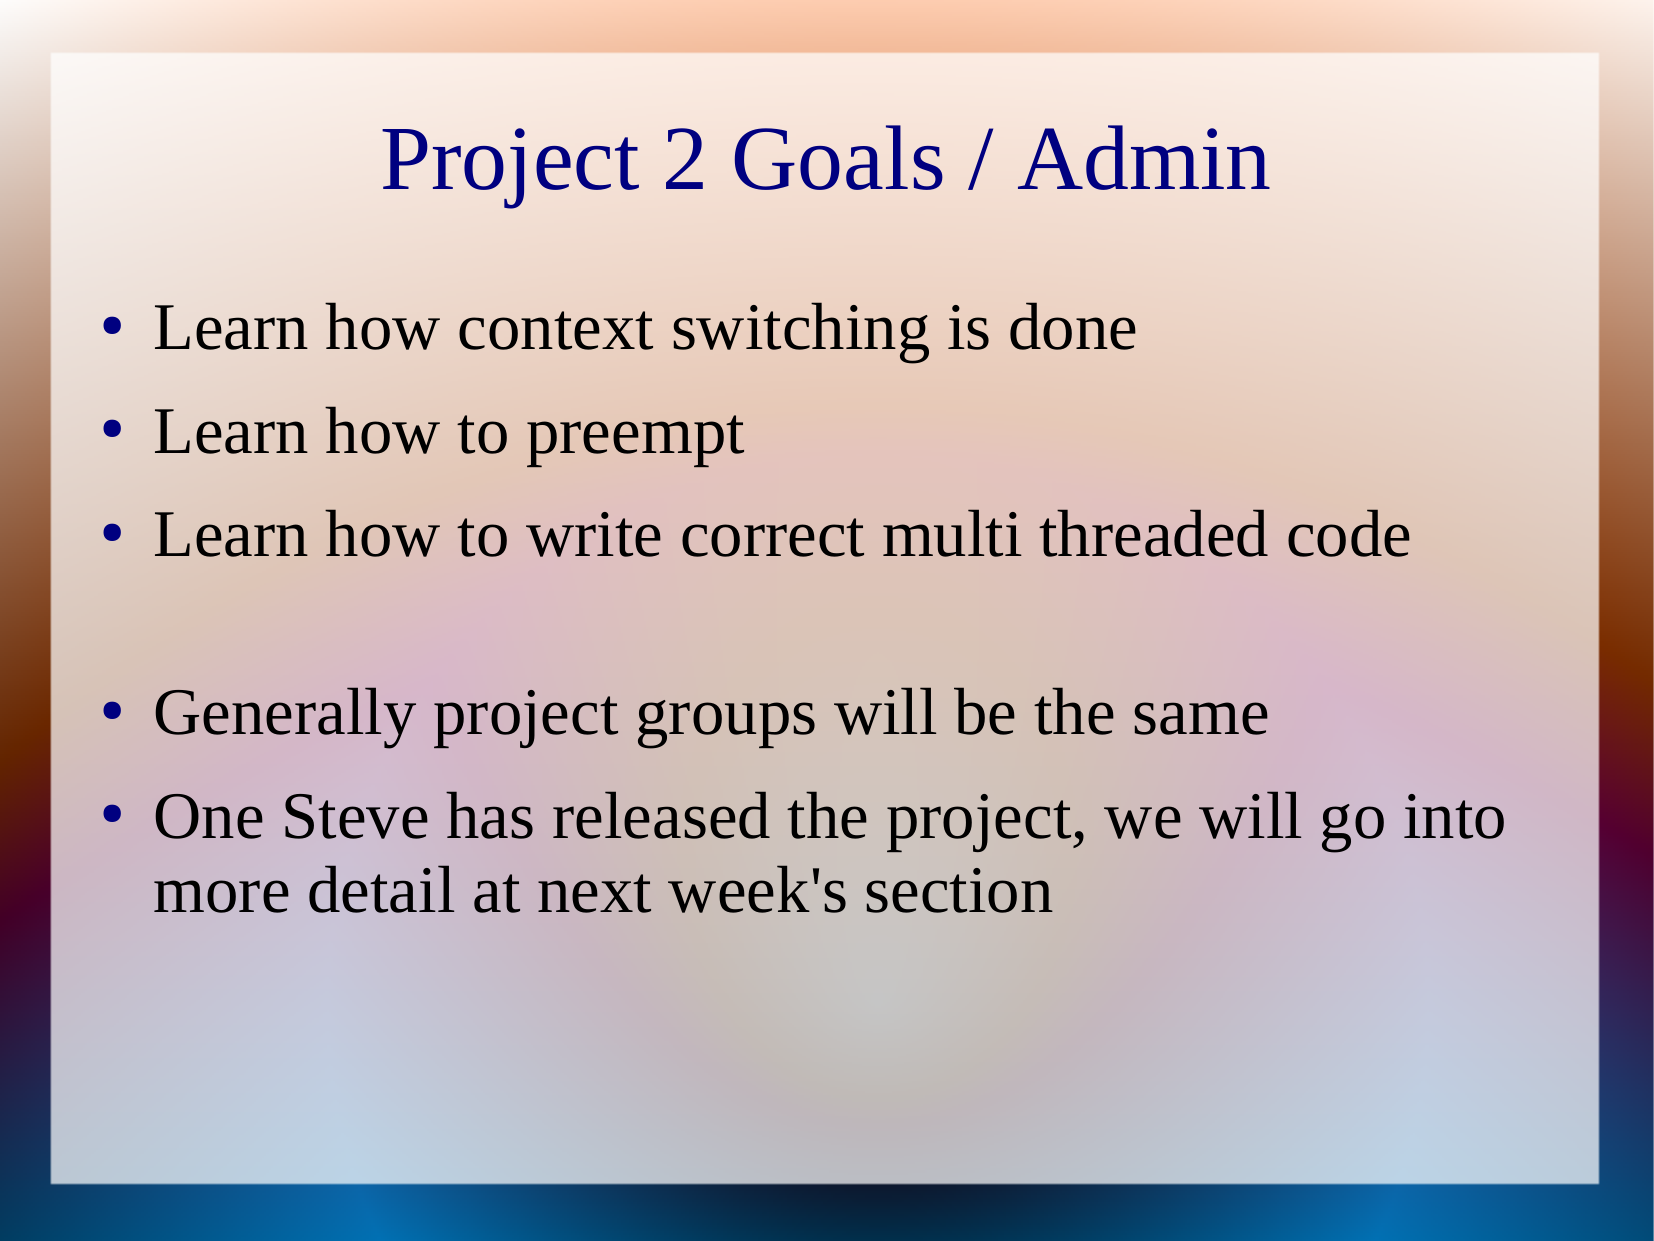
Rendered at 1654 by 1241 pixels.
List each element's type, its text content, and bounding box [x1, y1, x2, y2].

picture [0, 0, 1654, 1241]
list Learn how context switching is done Learn how to preempt Learn how to write correct multi threaded code Generally project groups will be the same One Steve has released the project, we will go into more detail at next week's section [82, 290, 1571, 1019]
title Project 2 Goals / Admin [82, 62, 1571, 256]
